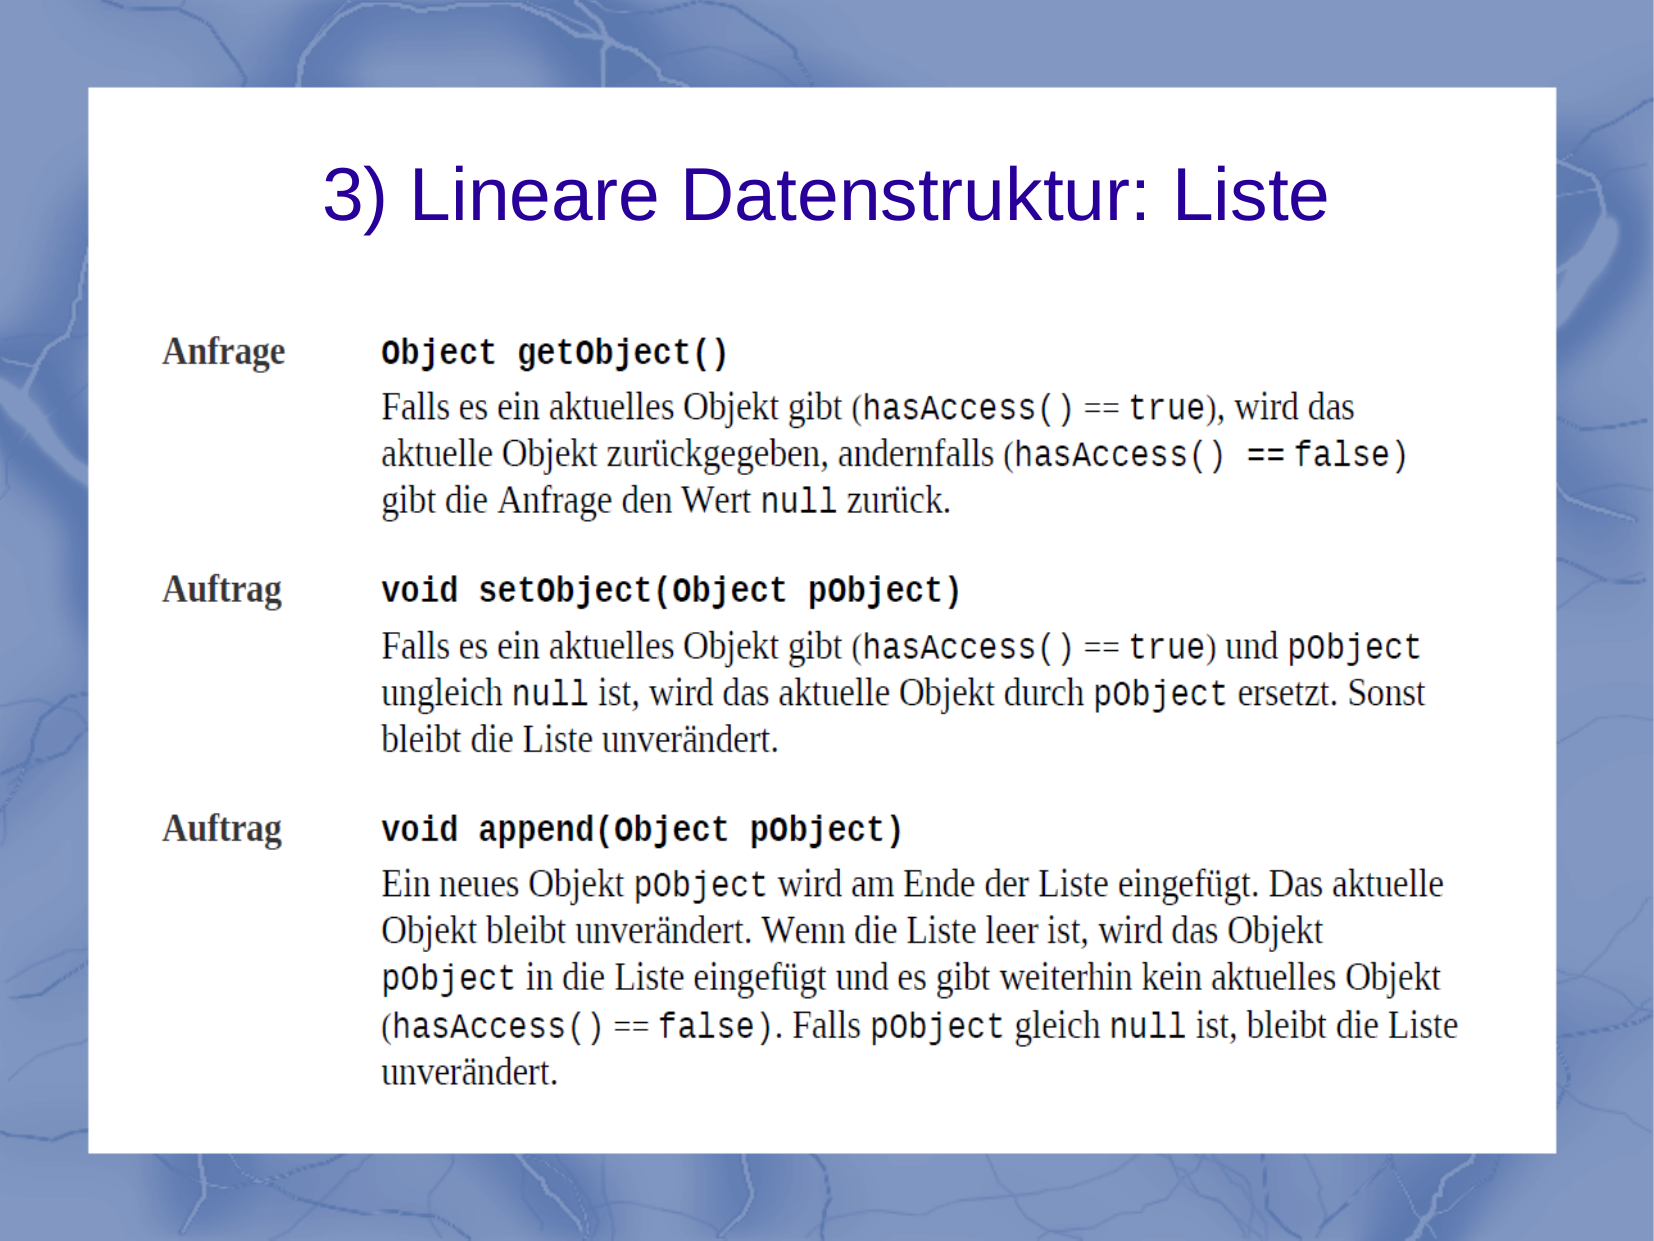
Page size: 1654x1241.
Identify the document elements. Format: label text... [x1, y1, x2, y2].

title 3) Lineare Datenstruktur: Liste [118, 90, 1536, 298]
picture [0, 0, 1654, 1241]
